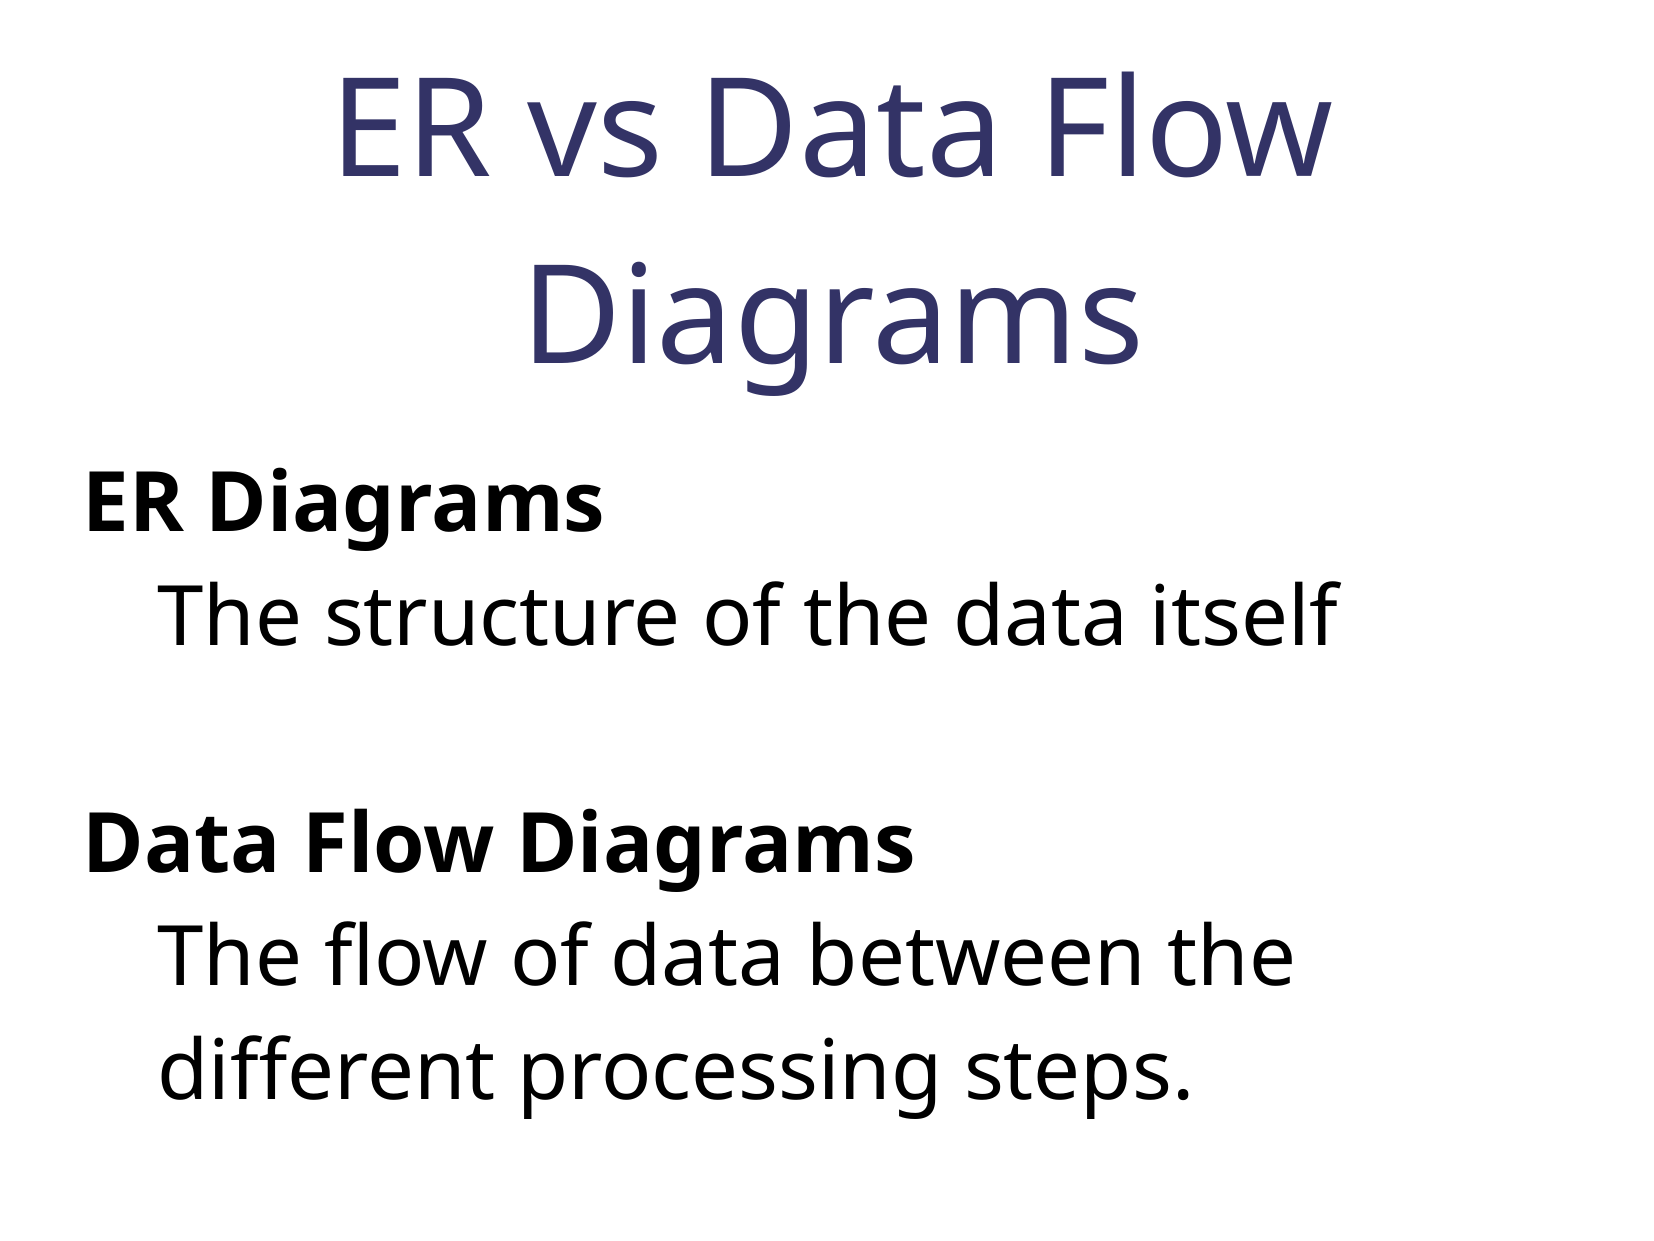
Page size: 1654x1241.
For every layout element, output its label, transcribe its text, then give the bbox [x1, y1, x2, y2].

subtitle ER Diagrams The structure of the data itself Data Flow Diagrams The flow of data between the different processing steps. [82, 442, 1571, 1109]
title ER vs Data Flow Diagrams [88, 49, 1577, 384]
